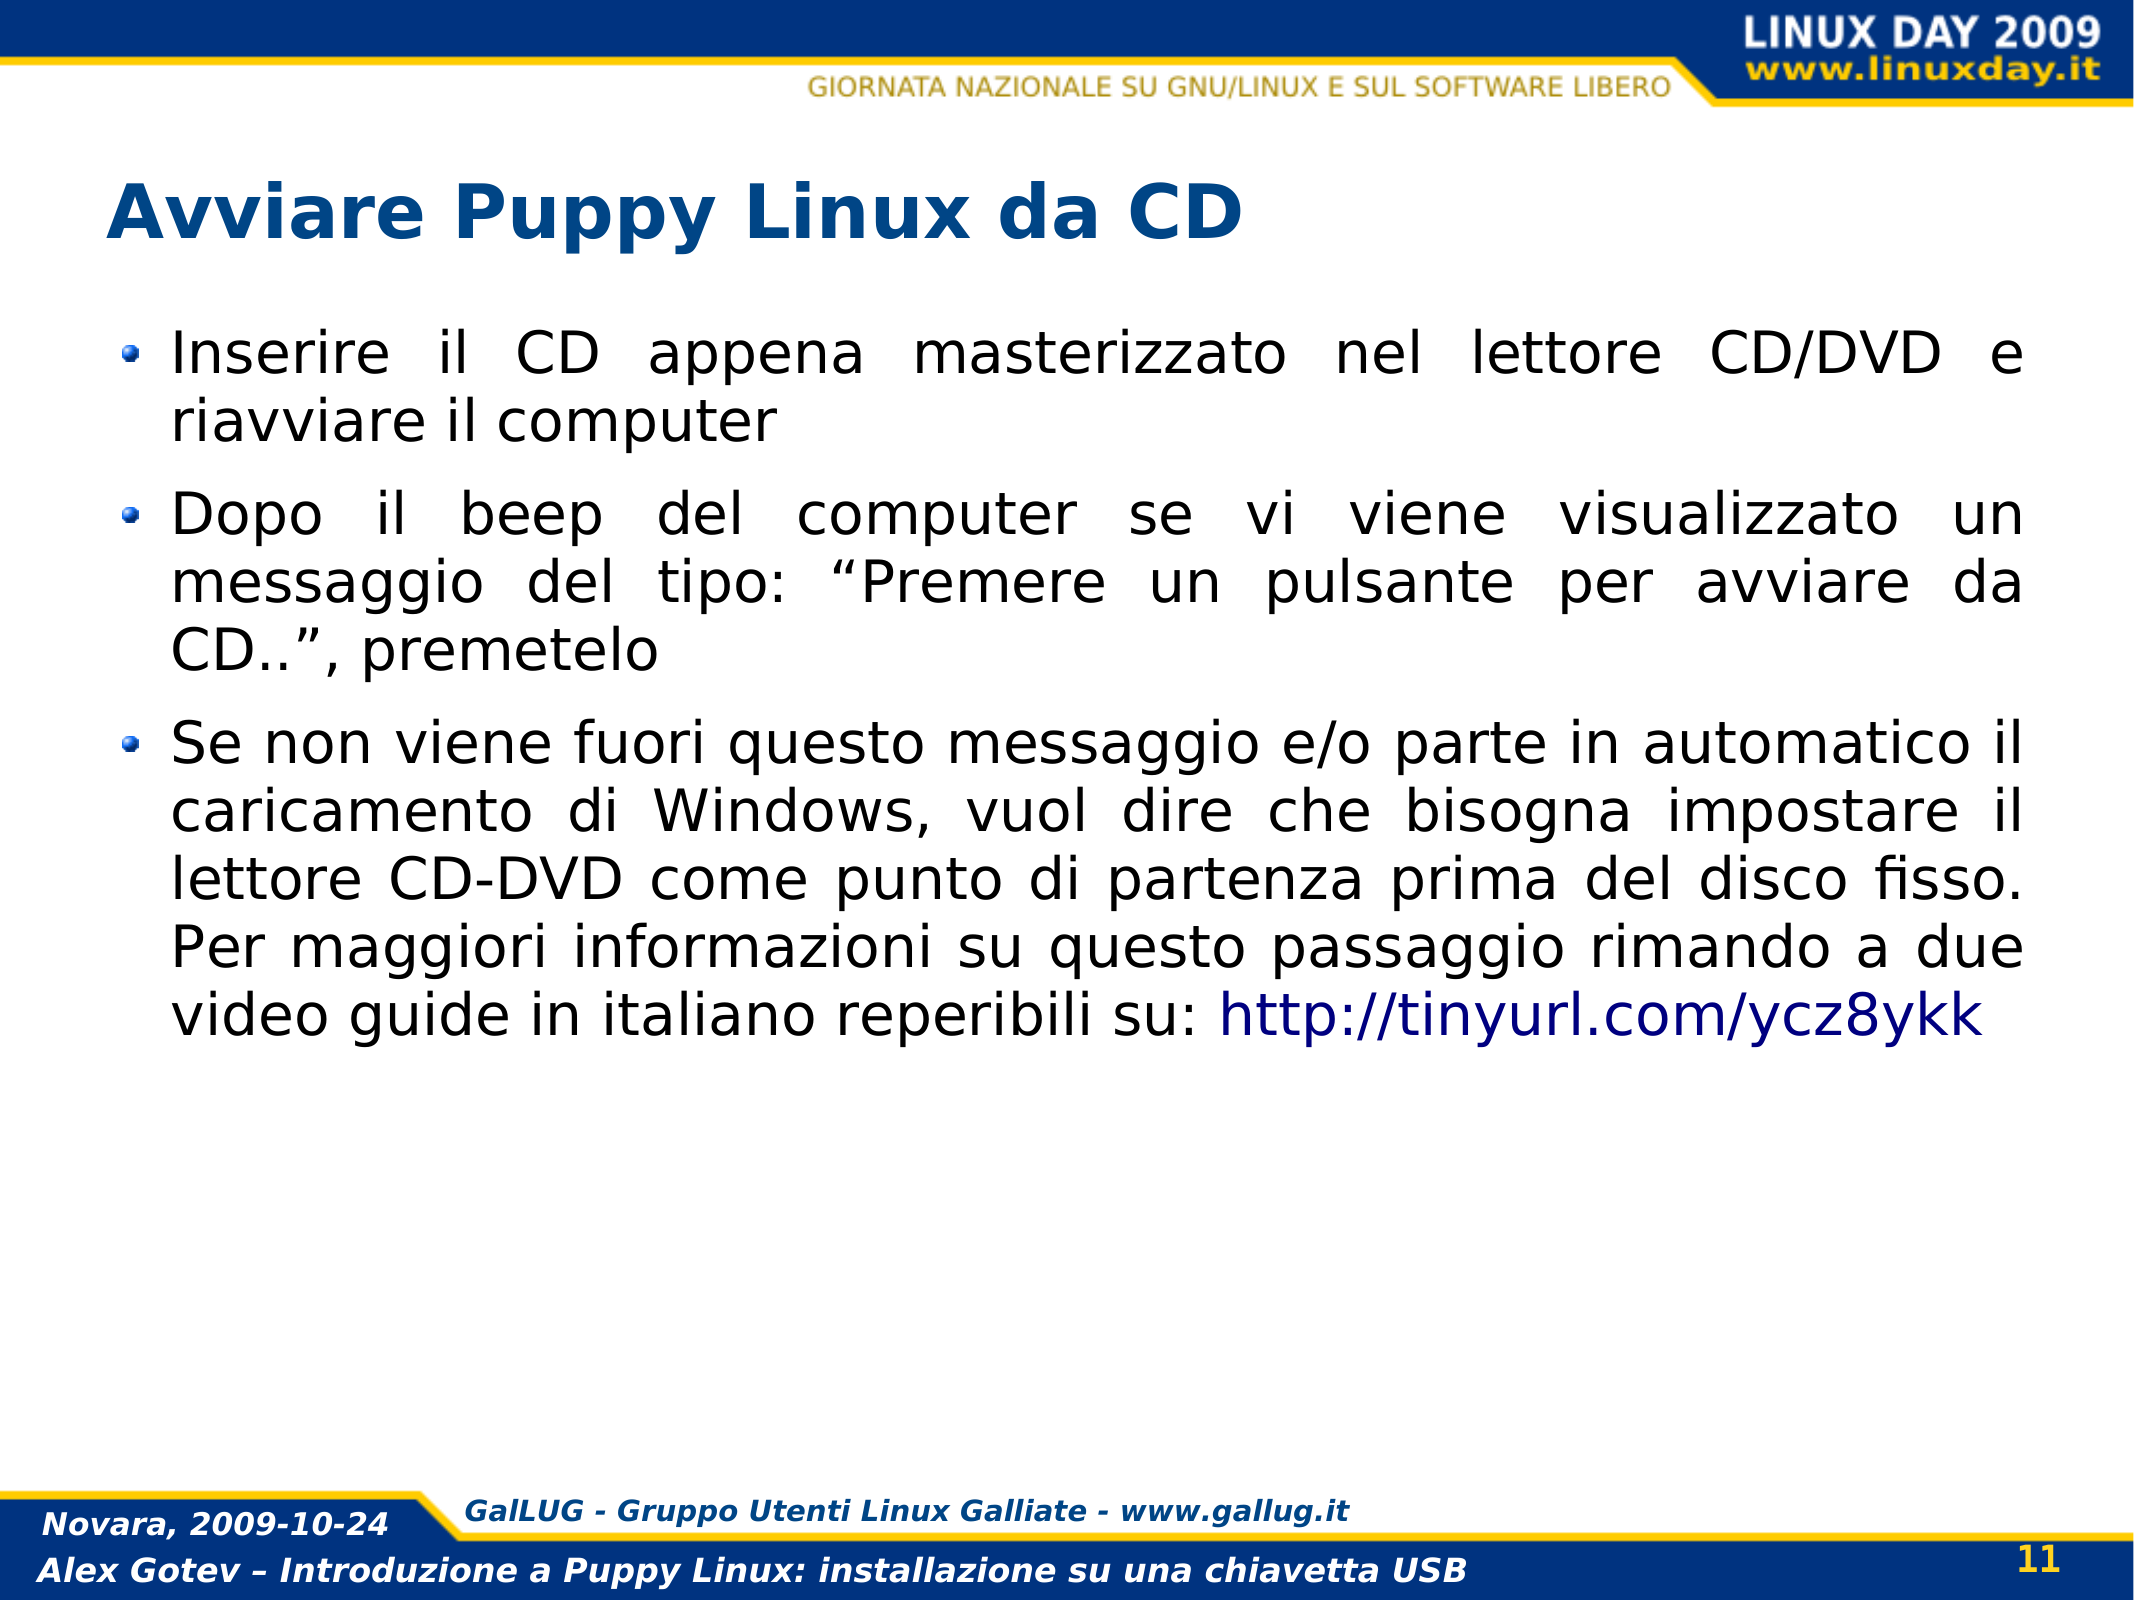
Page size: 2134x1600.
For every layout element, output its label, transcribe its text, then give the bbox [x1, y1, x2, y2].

picture [0, 0, 2134, 1600]
title Avviare Puppy Linux da CD [106, 159, 2080, 267]
list Inserire il CD appena masterizzato nel lettore CD/DVD e riavviare il computer Dopo il beep del computer se vi viene visualizzato un messaggio del tipo: “Premere un pulsante per avviare da CD..”, premetelo Se non viene fuori questo messaggio e/o parte in automatico il caricamento di Windows, vuol dire che bisogna impostare il lettore CD-DVD come punto di partenza prima del disco fisso. Per maggiori informazioni su questo passaggio rimando a due video guide in italiano reperibili su: http://tinyurl.com/ycz8ykk [106, 319, 2027, 1441]
